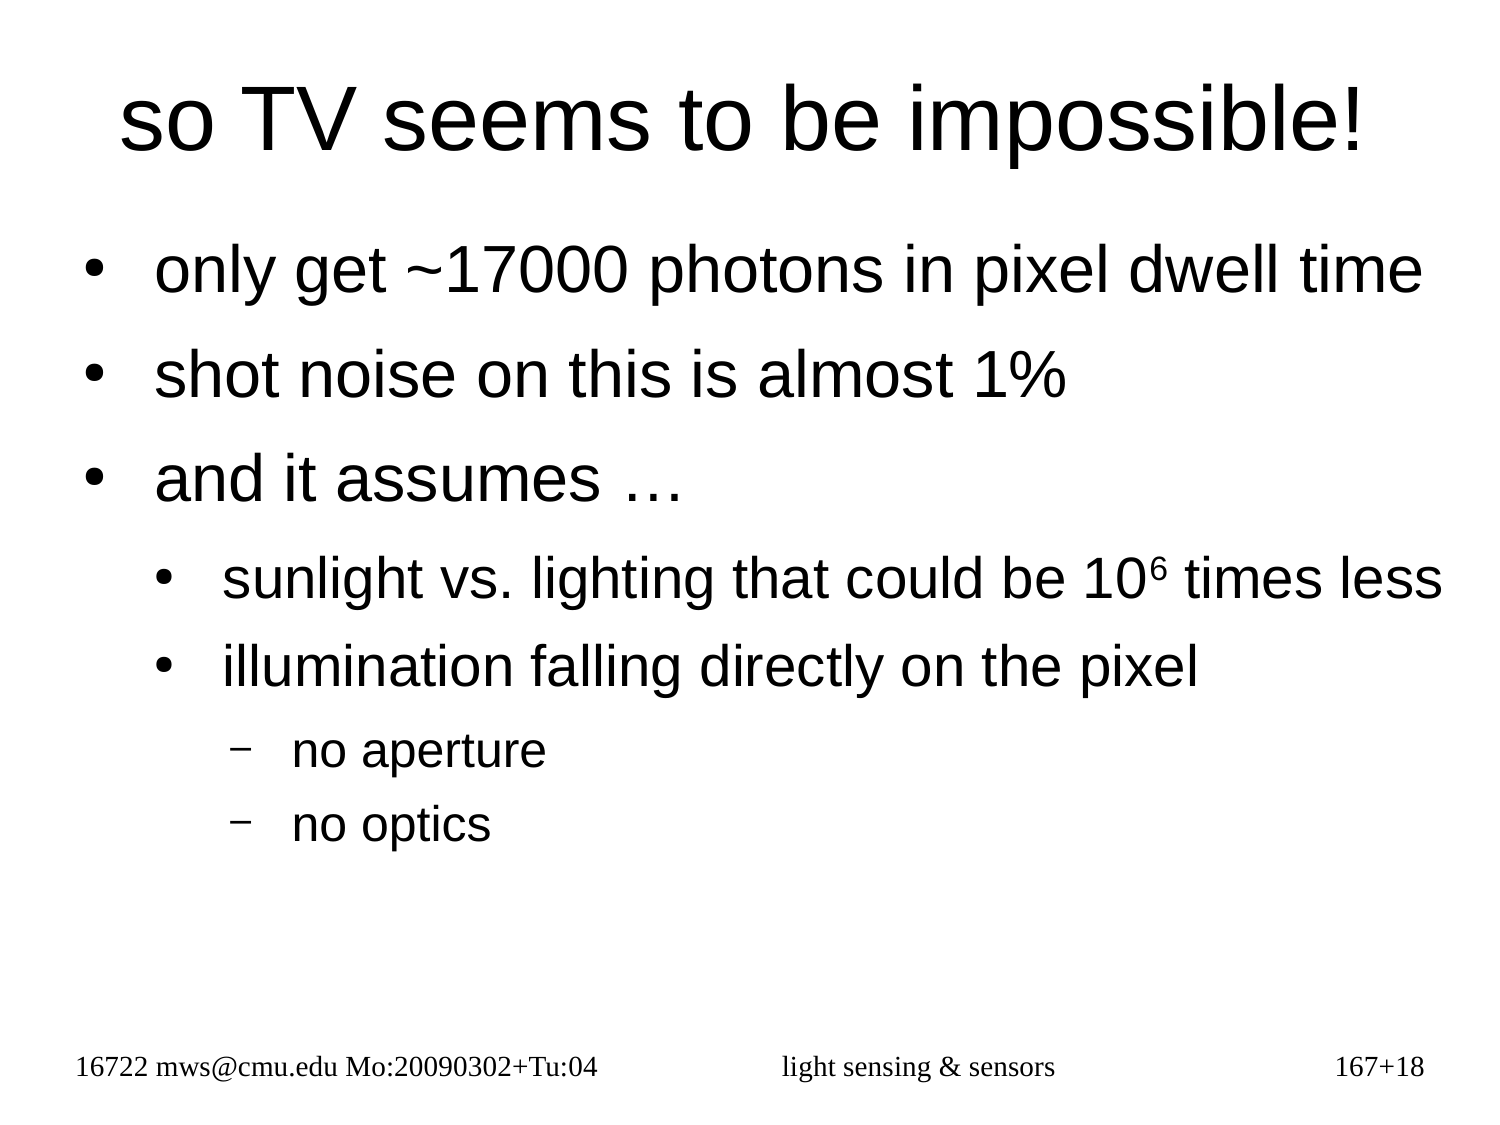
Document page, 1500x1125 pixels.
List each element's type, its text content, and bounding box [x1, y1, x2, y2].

list only get ~17000 photons in pixel dwell time shot noise on this is almost 1% and it assumes … sunlight vs. lighting that could be 106 times less illumination falling directly on the pixel no aperture no optics [50, 224, 1463, 963]
title so TV seems to be impossible! [75, 37, 1413, 201]
